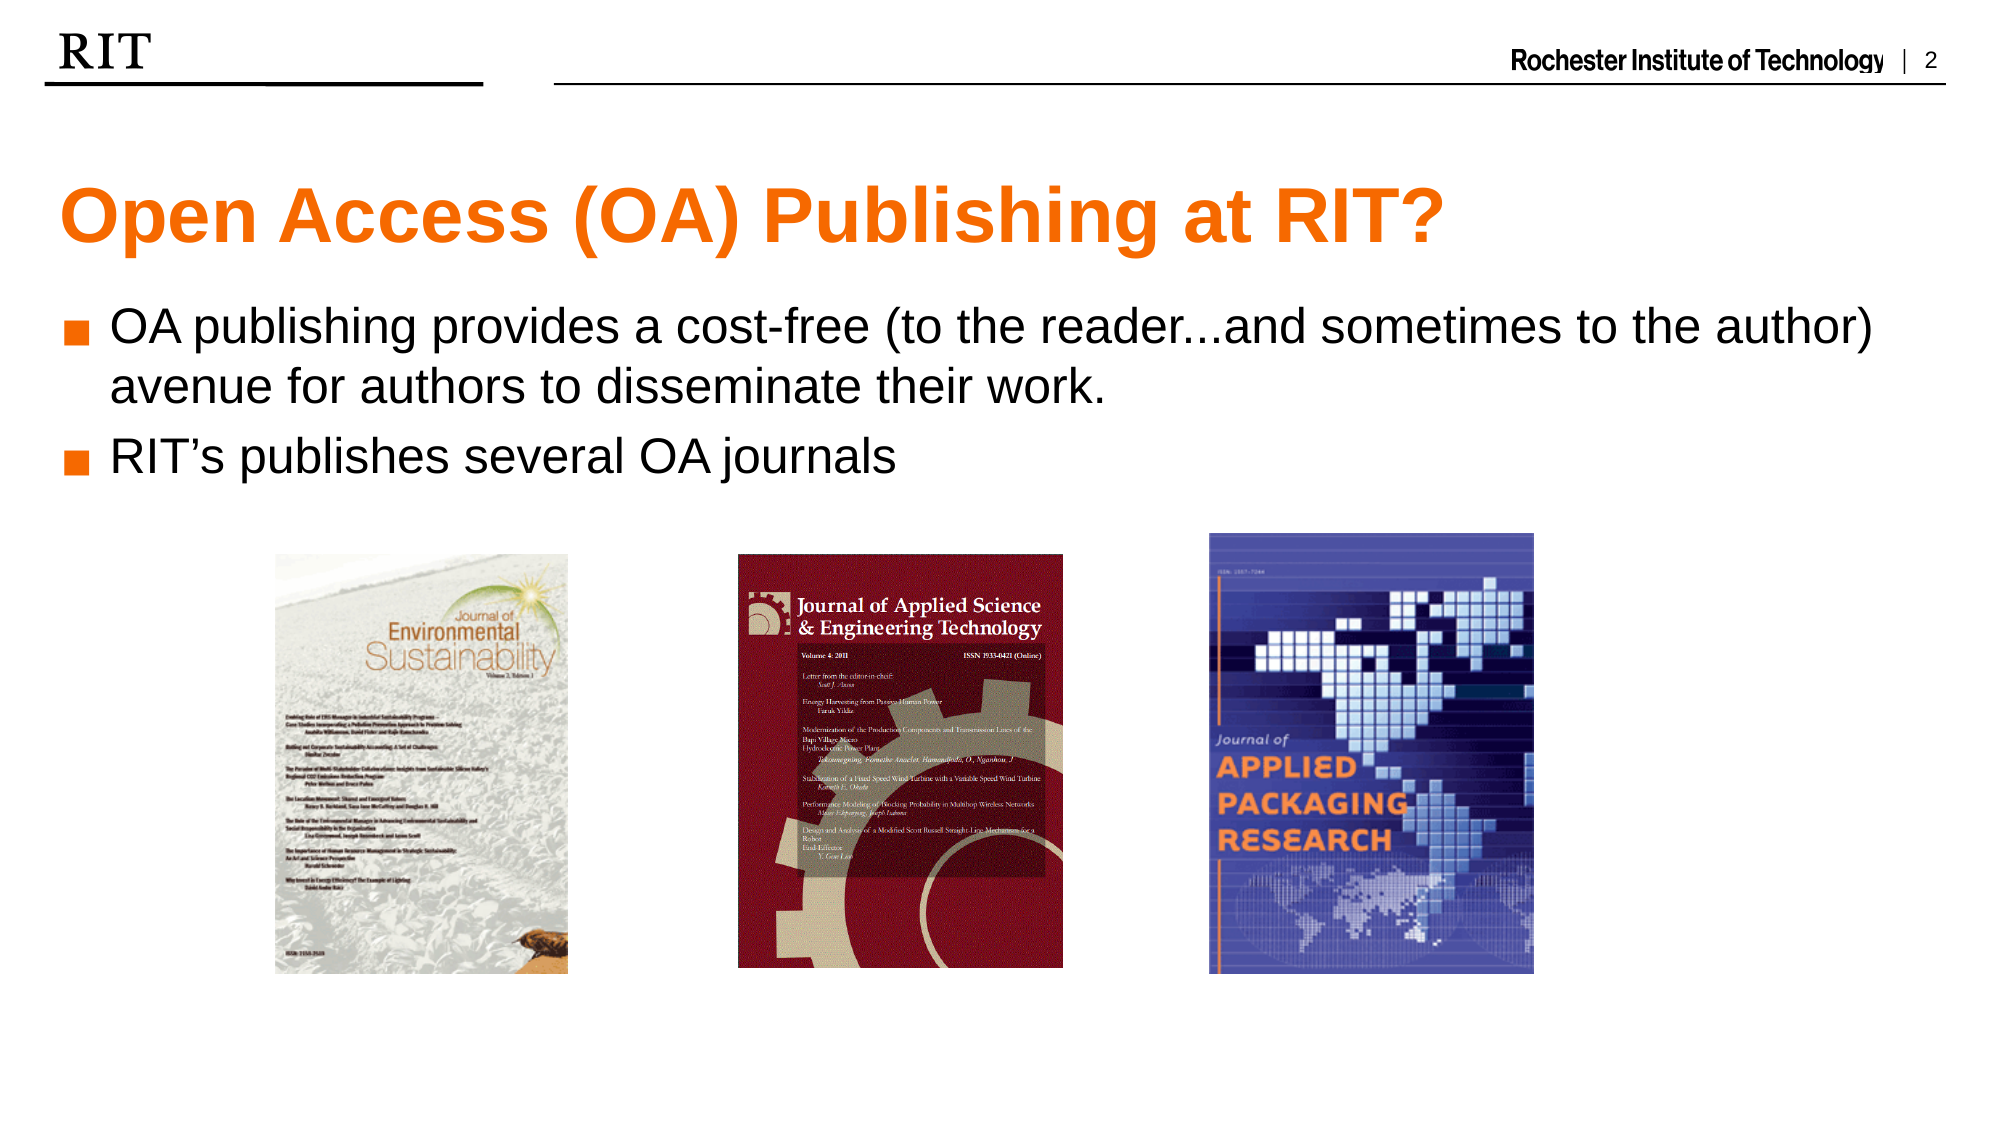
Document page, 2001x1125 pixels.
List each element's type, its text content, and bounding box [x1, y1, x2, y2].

picture [738, 554, 1063, 968]
picture [1209, 533, 1534, 974]
picture [275, 554, 568, 974]
picture [58, 32, 151, 69]
list OA publishing provides a cost-free (to the reader...and sometimes to the author) avenue for authors to disseminate their work. RIT’s publishes several OA journals [44, 286, 1946, 905]
list Open Access (OA) Publishing at RIT? [44, 157, 1946, 272]
picture [1512, 49, 1883, 73]
